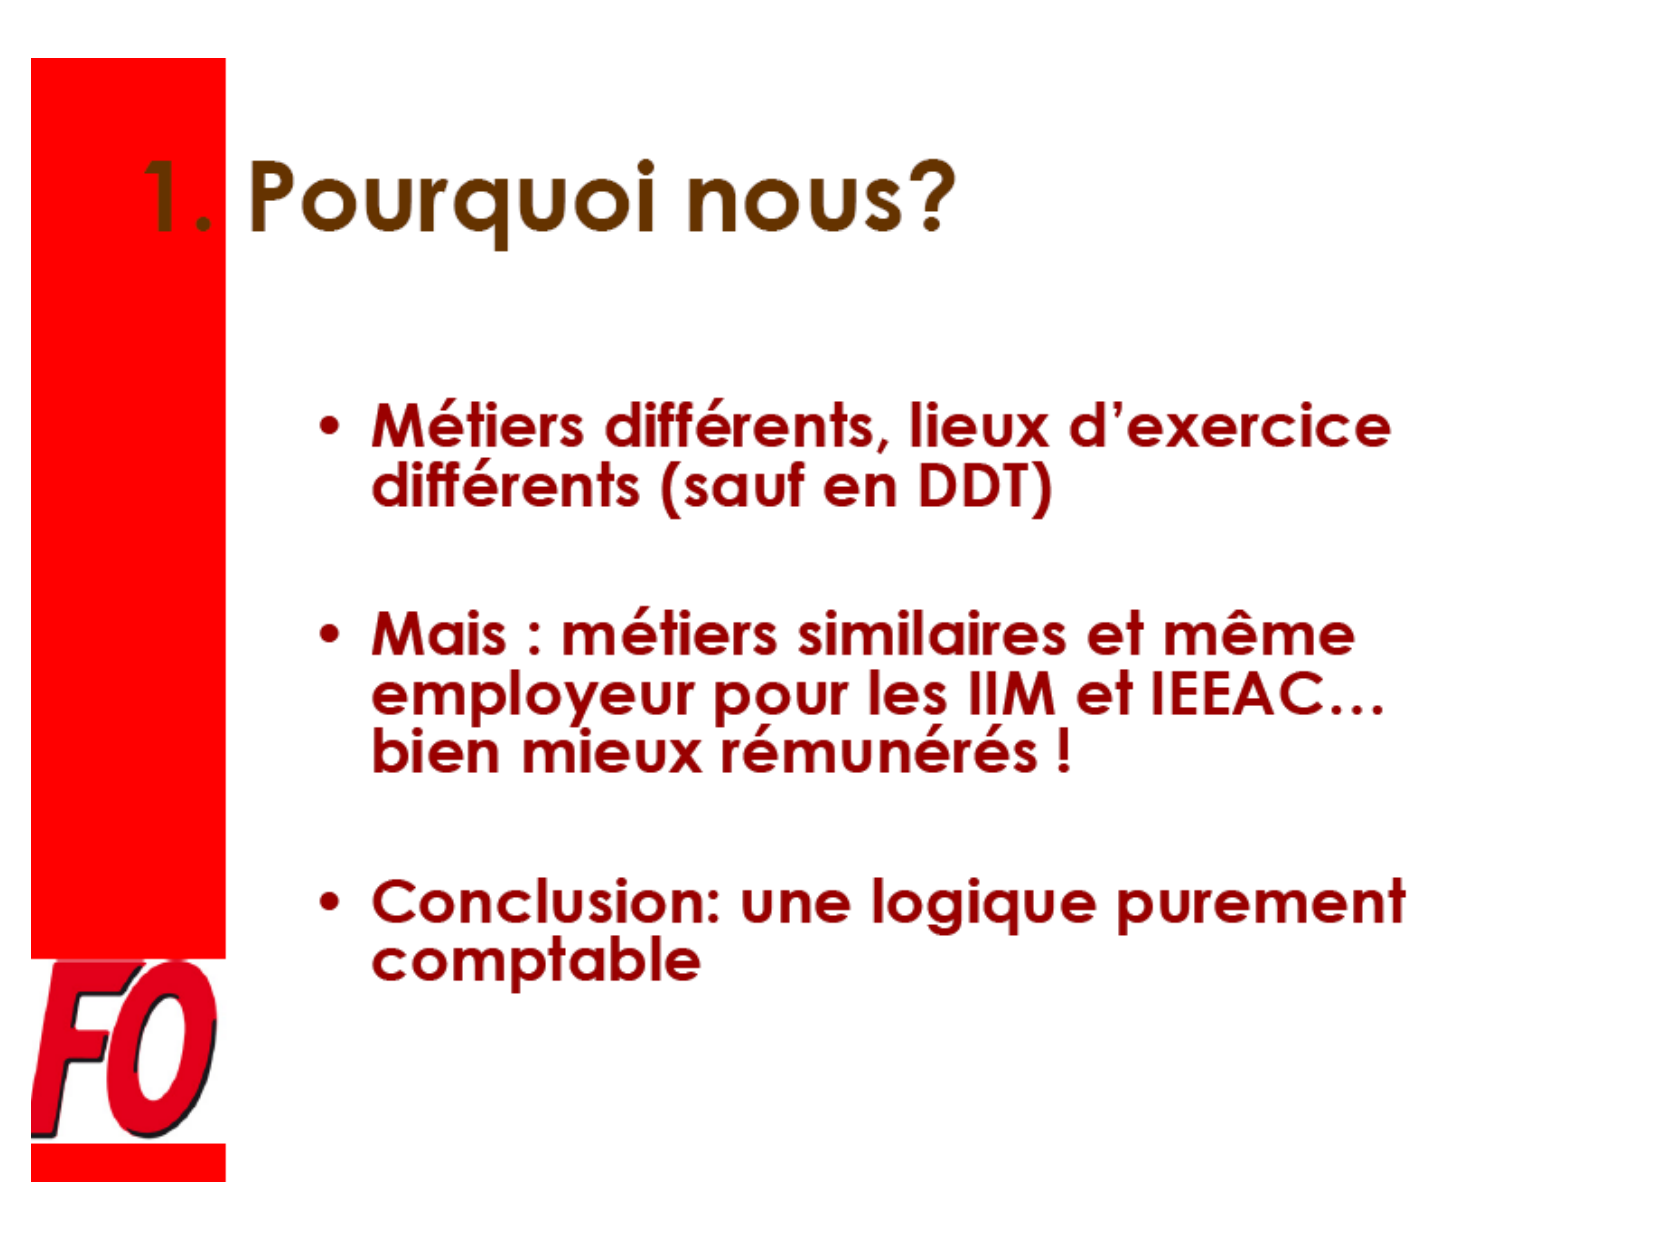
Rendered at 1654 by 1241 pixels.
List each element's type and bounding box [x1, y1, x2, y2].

picture [31, 58, 1614, 1182]
